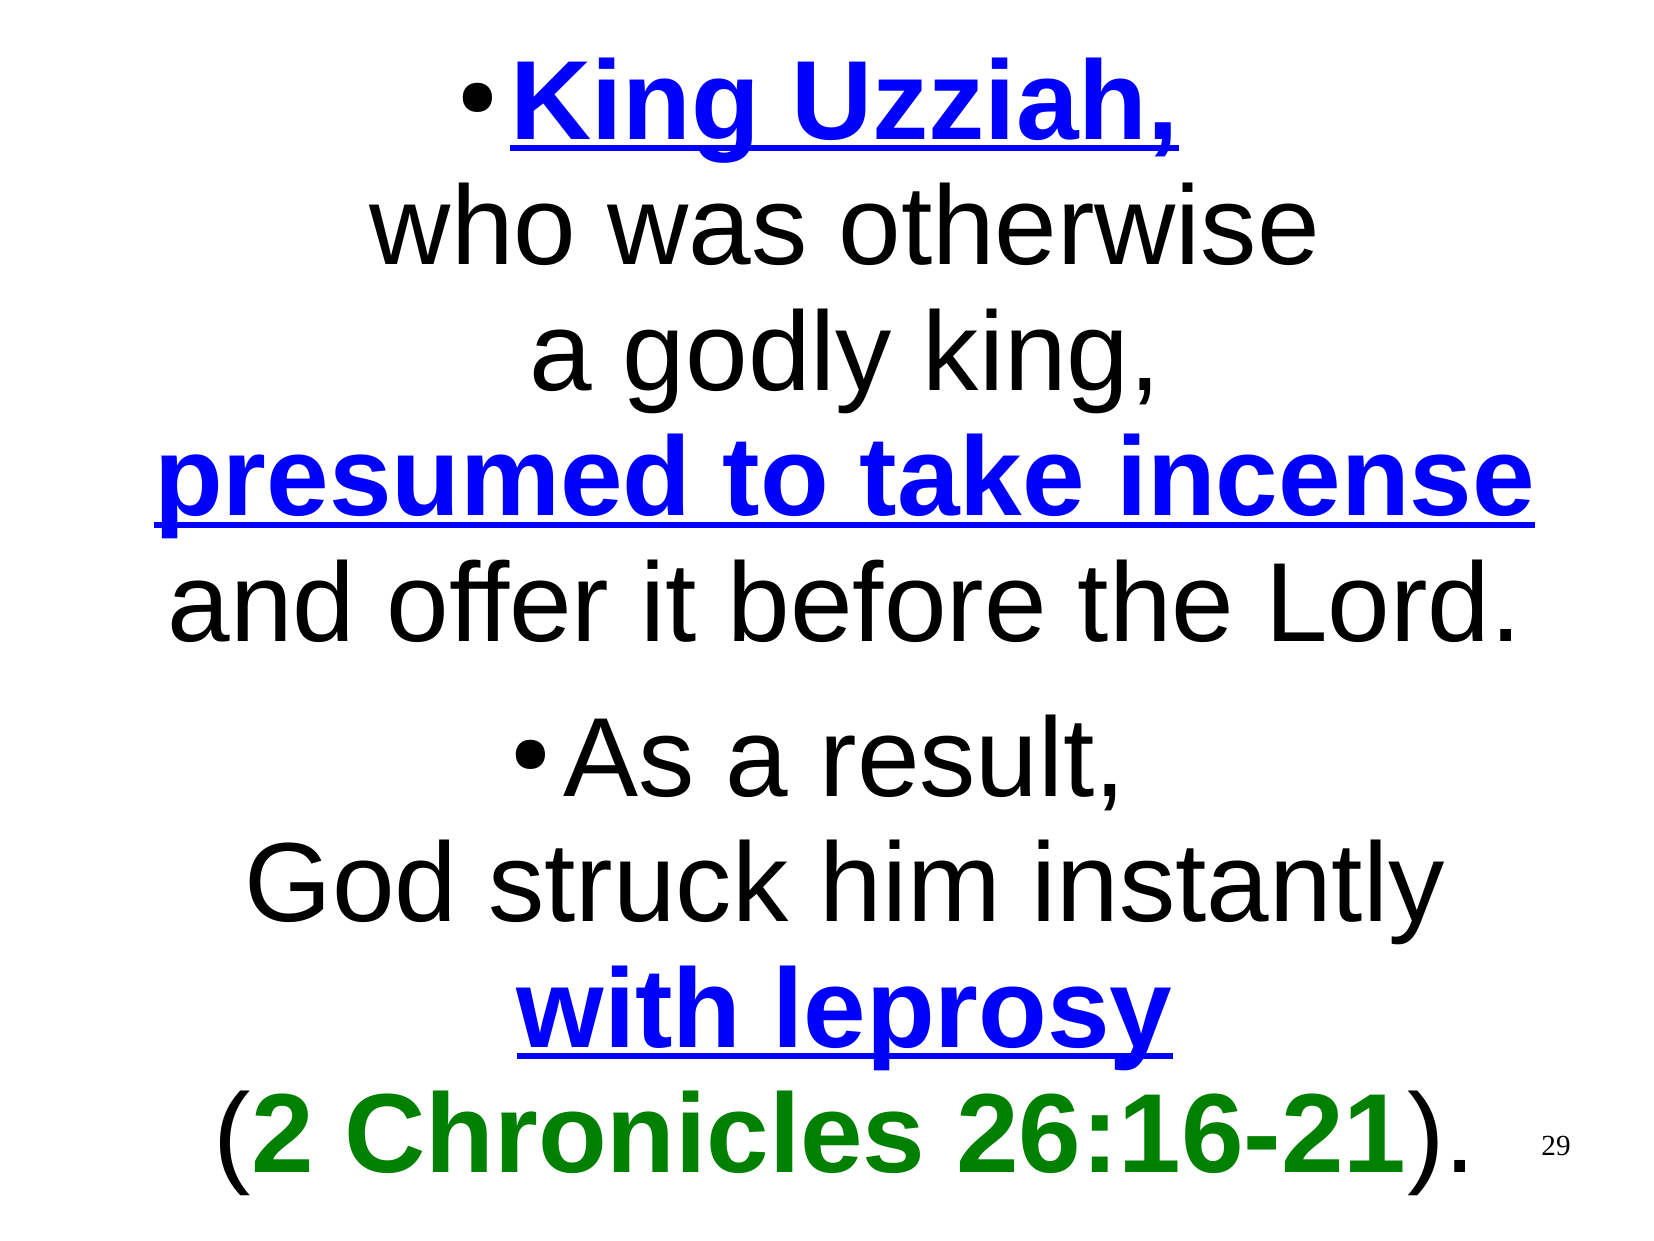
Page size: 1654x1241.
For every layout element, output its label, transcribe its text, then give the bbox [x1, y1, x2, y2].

list King Uzziah, who was otherwise a godly king, presumed to take incense and offer it before the Lord. As a result, God struck him instantly with leprosy (2 Chronicles 26:16-21). [37, 37, 1613, 1238]
